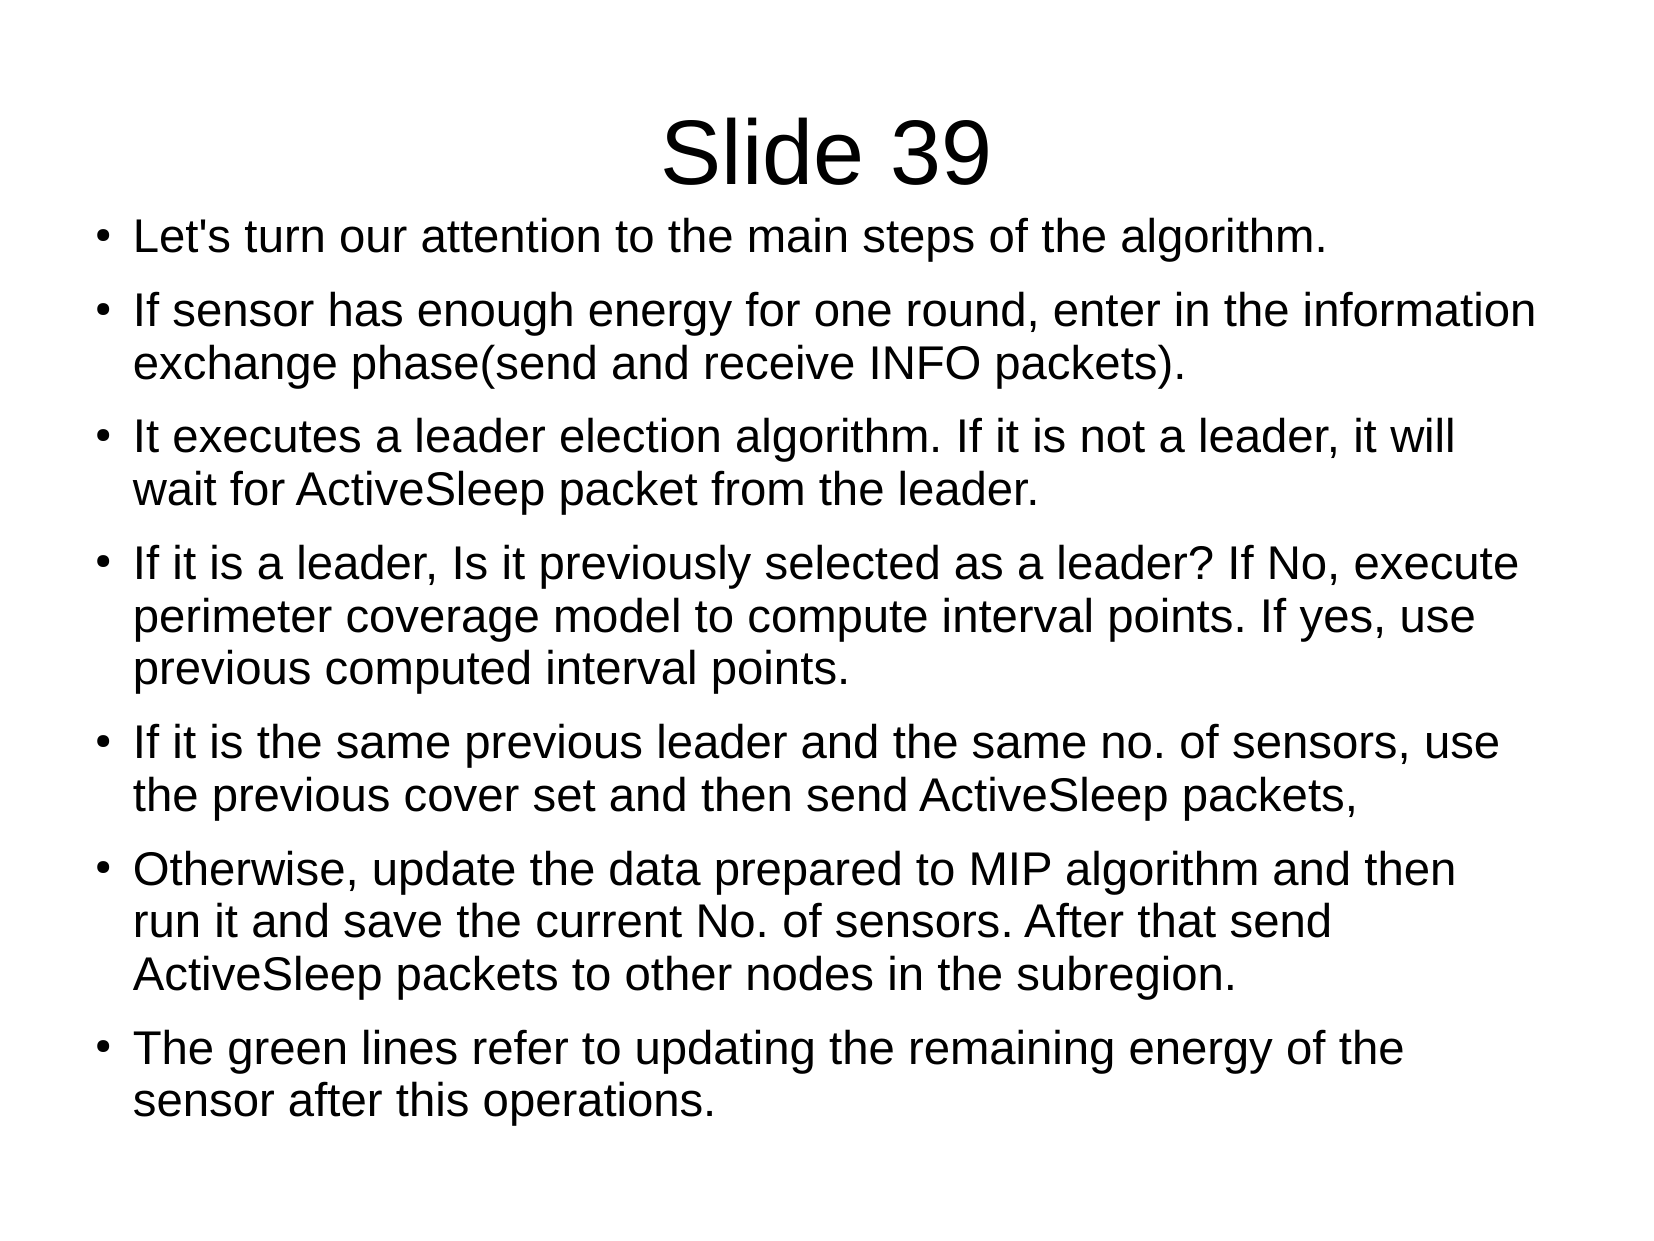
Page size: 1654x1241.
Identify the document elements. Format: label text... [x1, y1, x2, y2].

list Let's turn our attention to the main steps of the algorithm. If sensor has enough energy for one round, enter in the information exchange phase(send and receive INFO packets). It executes a leader election algorithm. If it is not a leader, it will wait for ActiveSleep packet from the leader. If it is a leader, Is it previously selected as a leader? If No, execute perimeter coverage model to compute interval points. If yes, use previous computed interval points. If it is the same previous leader and the same no. of sensors, use the previous cover set and then send ActiveSleep packets, Otherwise, update the data prepared to MIP algorithm and then run it and save the current No. of sensors. After that send ActiveSleep packets to other nodes in the subregion. The green lines refer to updating the remaining energy of the sensor after this operations. [82, 210, 1538, 1141]
title Slide 39 [82, 49, 1571, 257]
